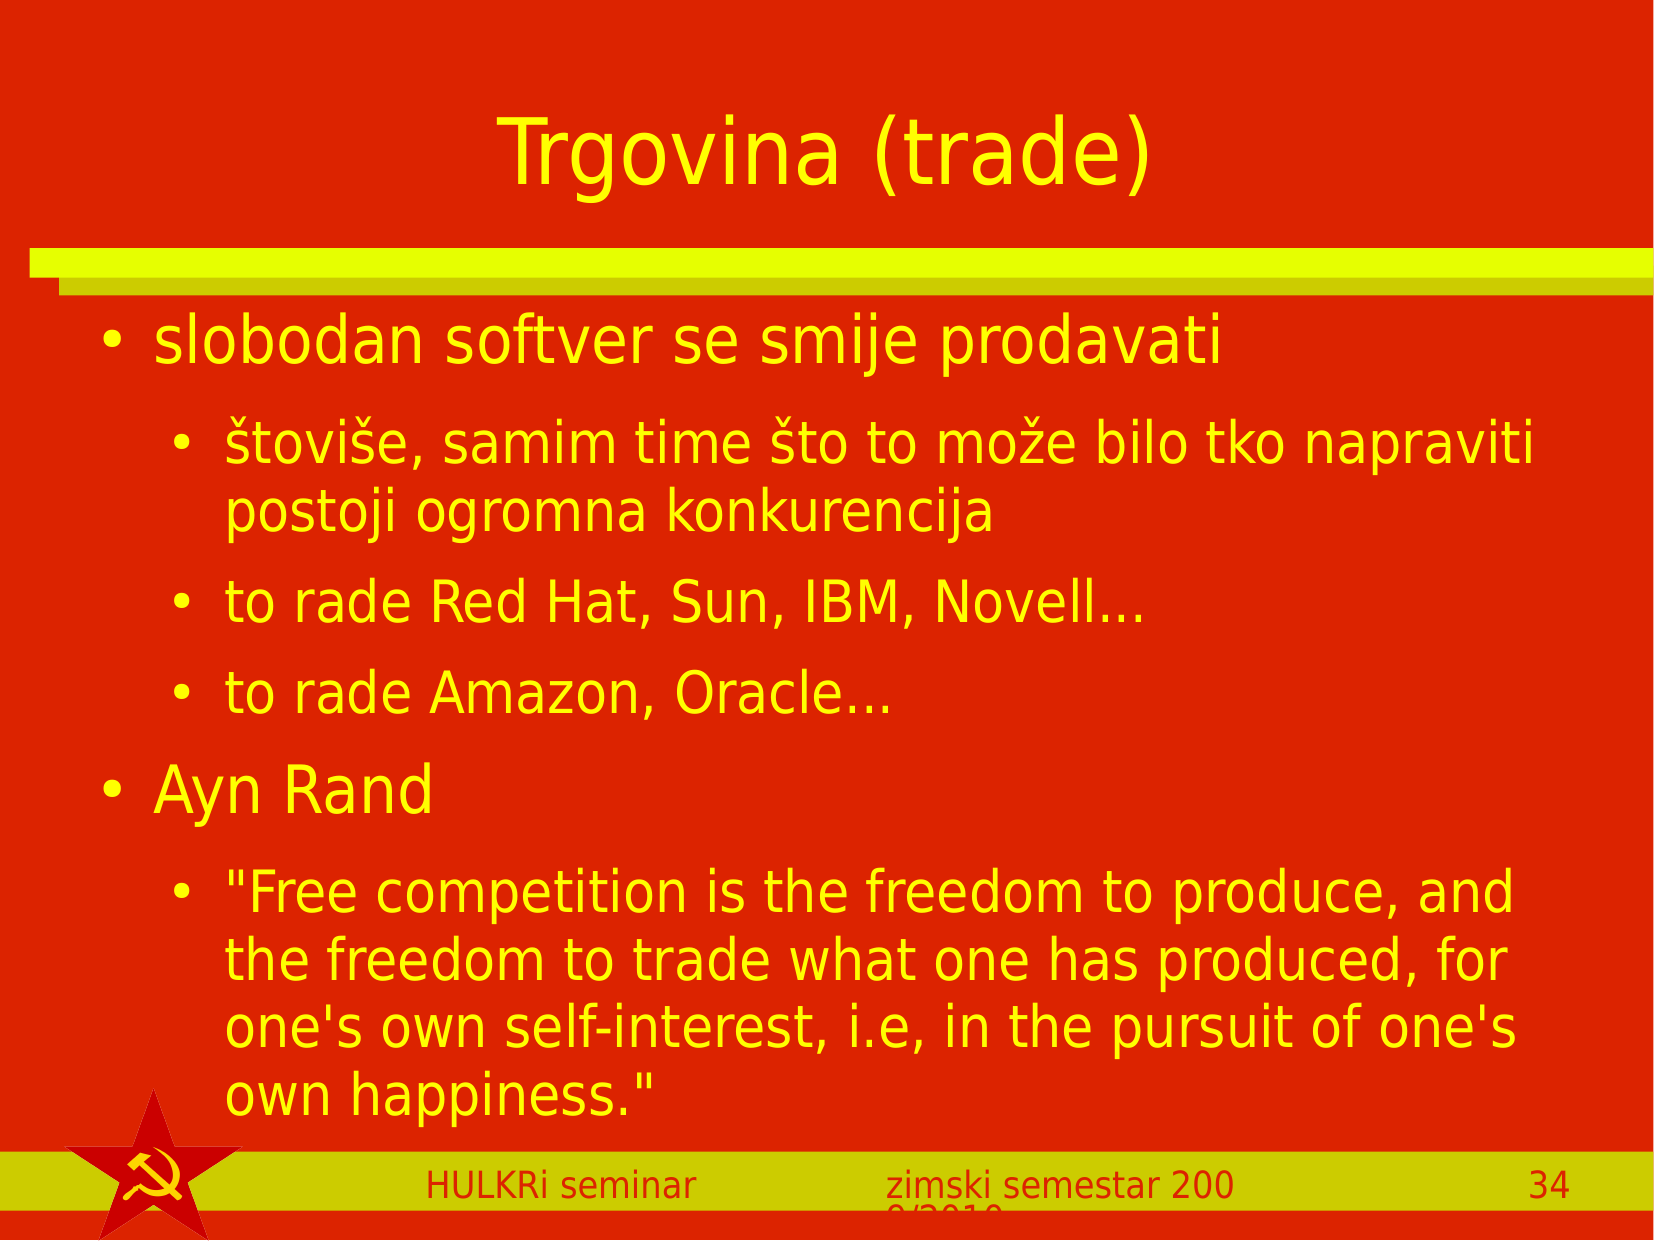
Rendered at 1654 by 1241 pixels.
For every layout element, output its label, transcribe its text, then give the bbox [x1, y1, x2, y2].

list slobodan softver se smije prodavati štoviše, samim time što to može bilo tko napraviti postoji ogromna konkurencija to rade Red Hat, Sun, IBM, Novell... to rade Amazon, Oracle... Ayn Rand "Free competition is the freedom to produce, and the freedom to trade what one has produced, for one's own self-interest, i.e, in the pursuit of one's own happiness." [82, 302, 1571, 1130]
title Trgovina (trade) [82, 56, 1571, 250]
picture [64, 1088, 243, 1241]
